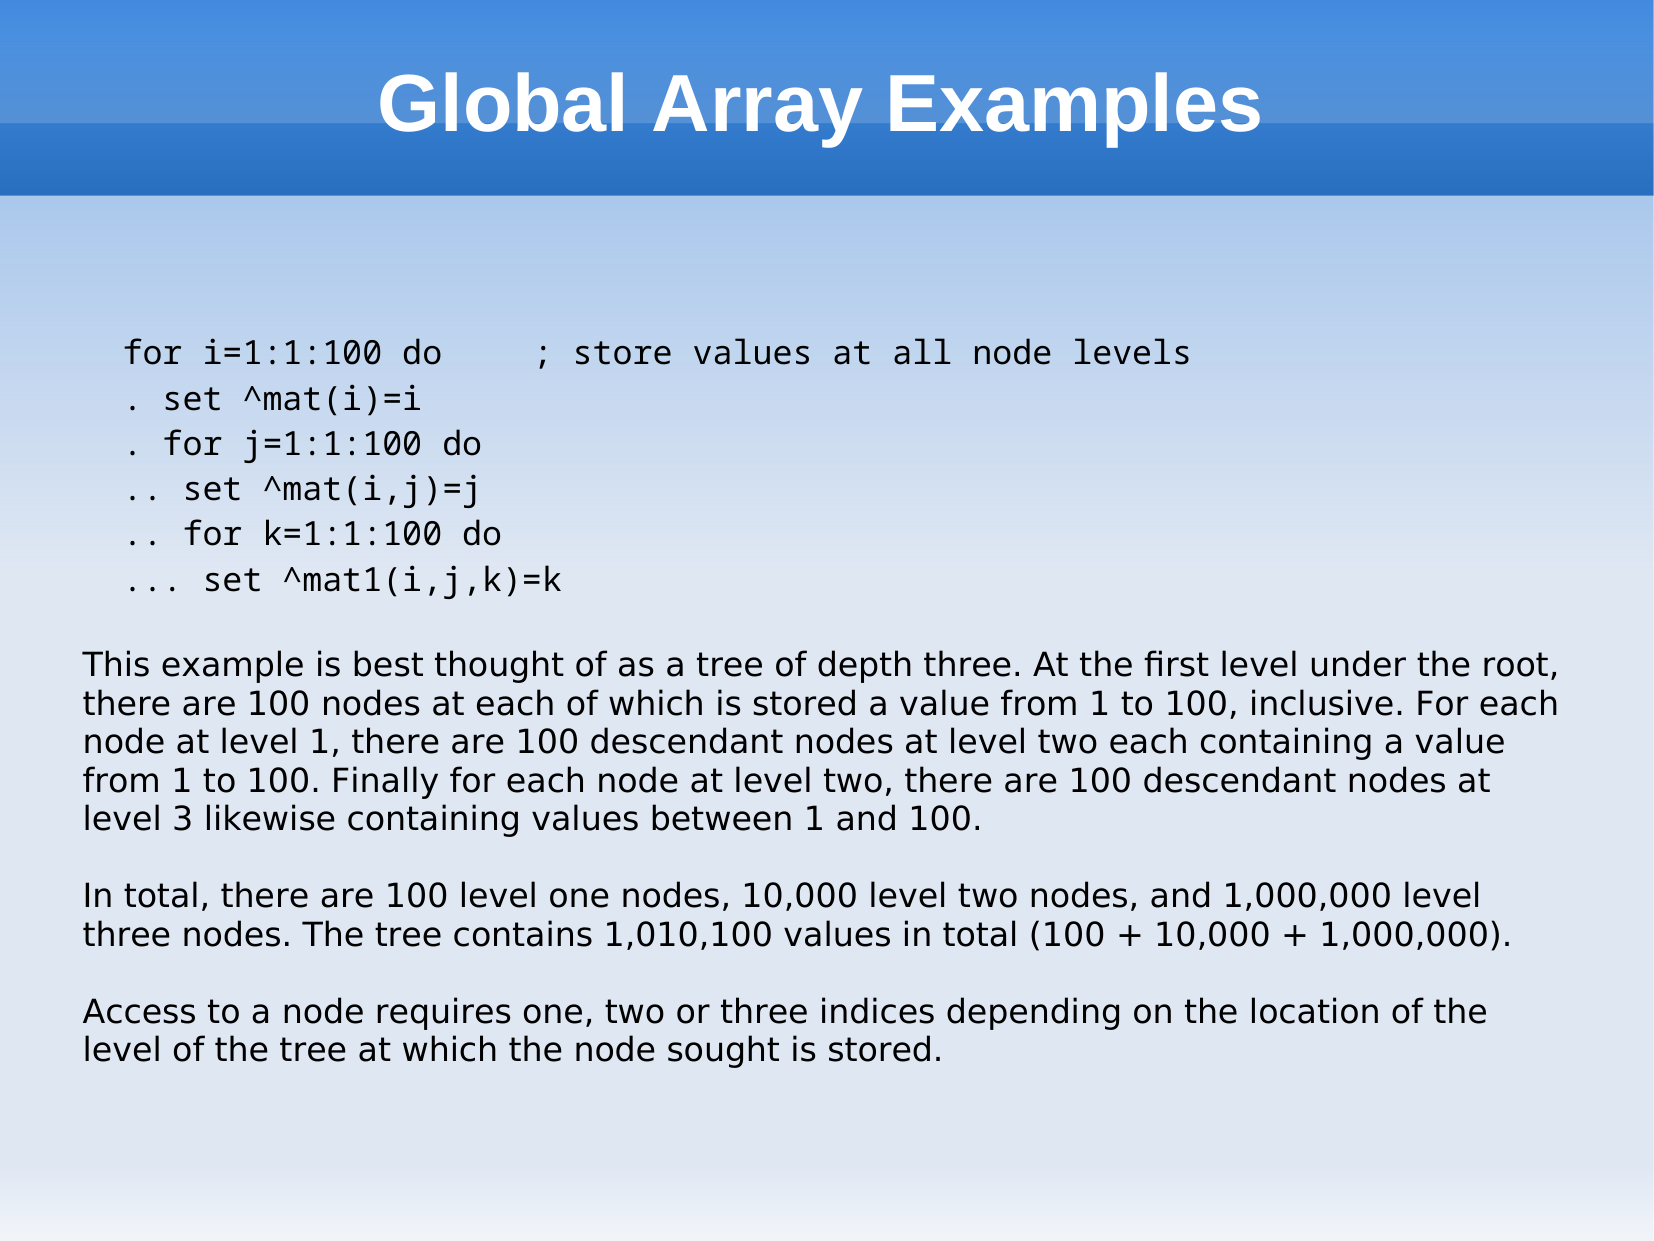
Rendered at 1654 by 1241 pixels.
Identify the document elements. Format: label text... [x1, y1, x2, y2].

subtitle for i=1:1:100 do ; store values at all node levels . set ^mat(i)=i . for j=1:1:100 do .. set ^mat(i,j)=j .. for k=1:1:100 do ... set ^mat1(i,j,k)=k This example is best thought of as a tree of depth three. At the first level under the root, there are 100 nodes at each of which is stored a value from 1 to 100, inclusive. For each node at level 1, there are 100 descendant nodes at level two each containing a value from 1 to 100. Finally for each node at level two, there are 100 descendant nodes at level 3 likewise containing values between 1 and 100. In total, there are 100 level one nodes, 10,000 level two nodes, and 1,000,000 level three nodes. The tree contains 1,010,100 values in total (100 + 10,000 + 1,000,000). Access to a node requires one, two or three indices depending on the location of the level of the tree at which the node sought is stored. [82, 290, 1571, 1109]
picture [0, 0, 1654, 1241]
title Global Array Examples [76, 0, 1565, 208]
